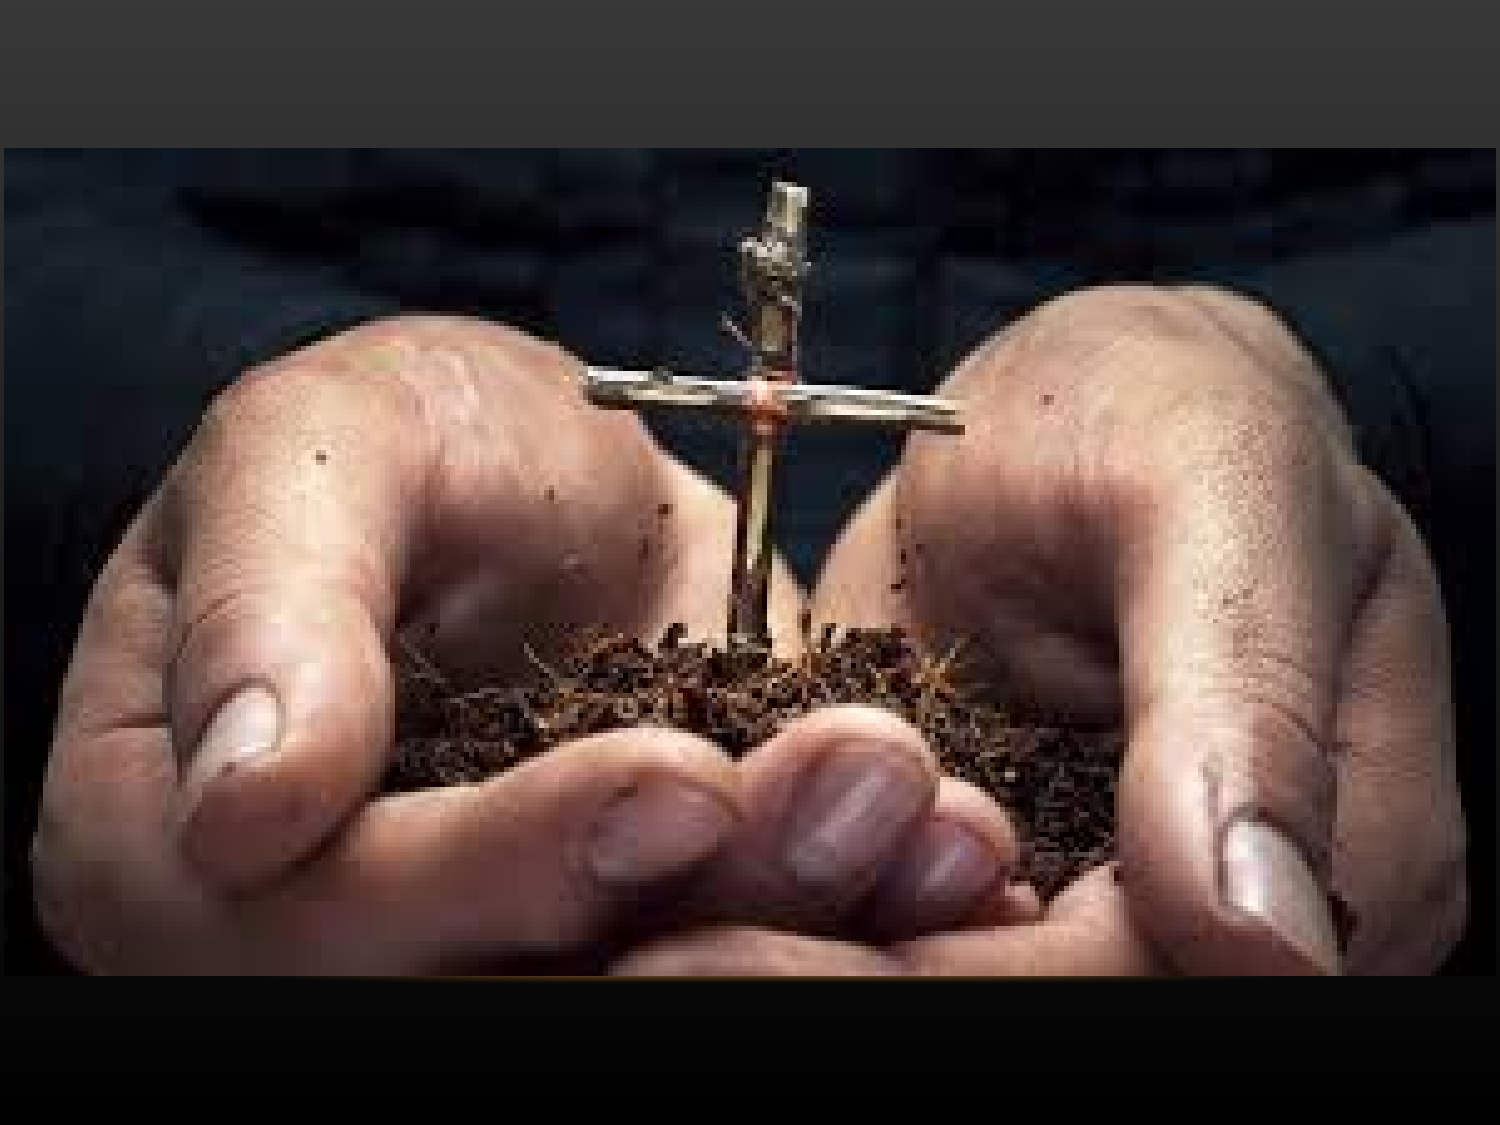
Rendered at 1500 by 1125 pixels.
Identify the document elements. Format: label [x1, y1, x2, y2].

picture [4, 149, 1496, 976]
